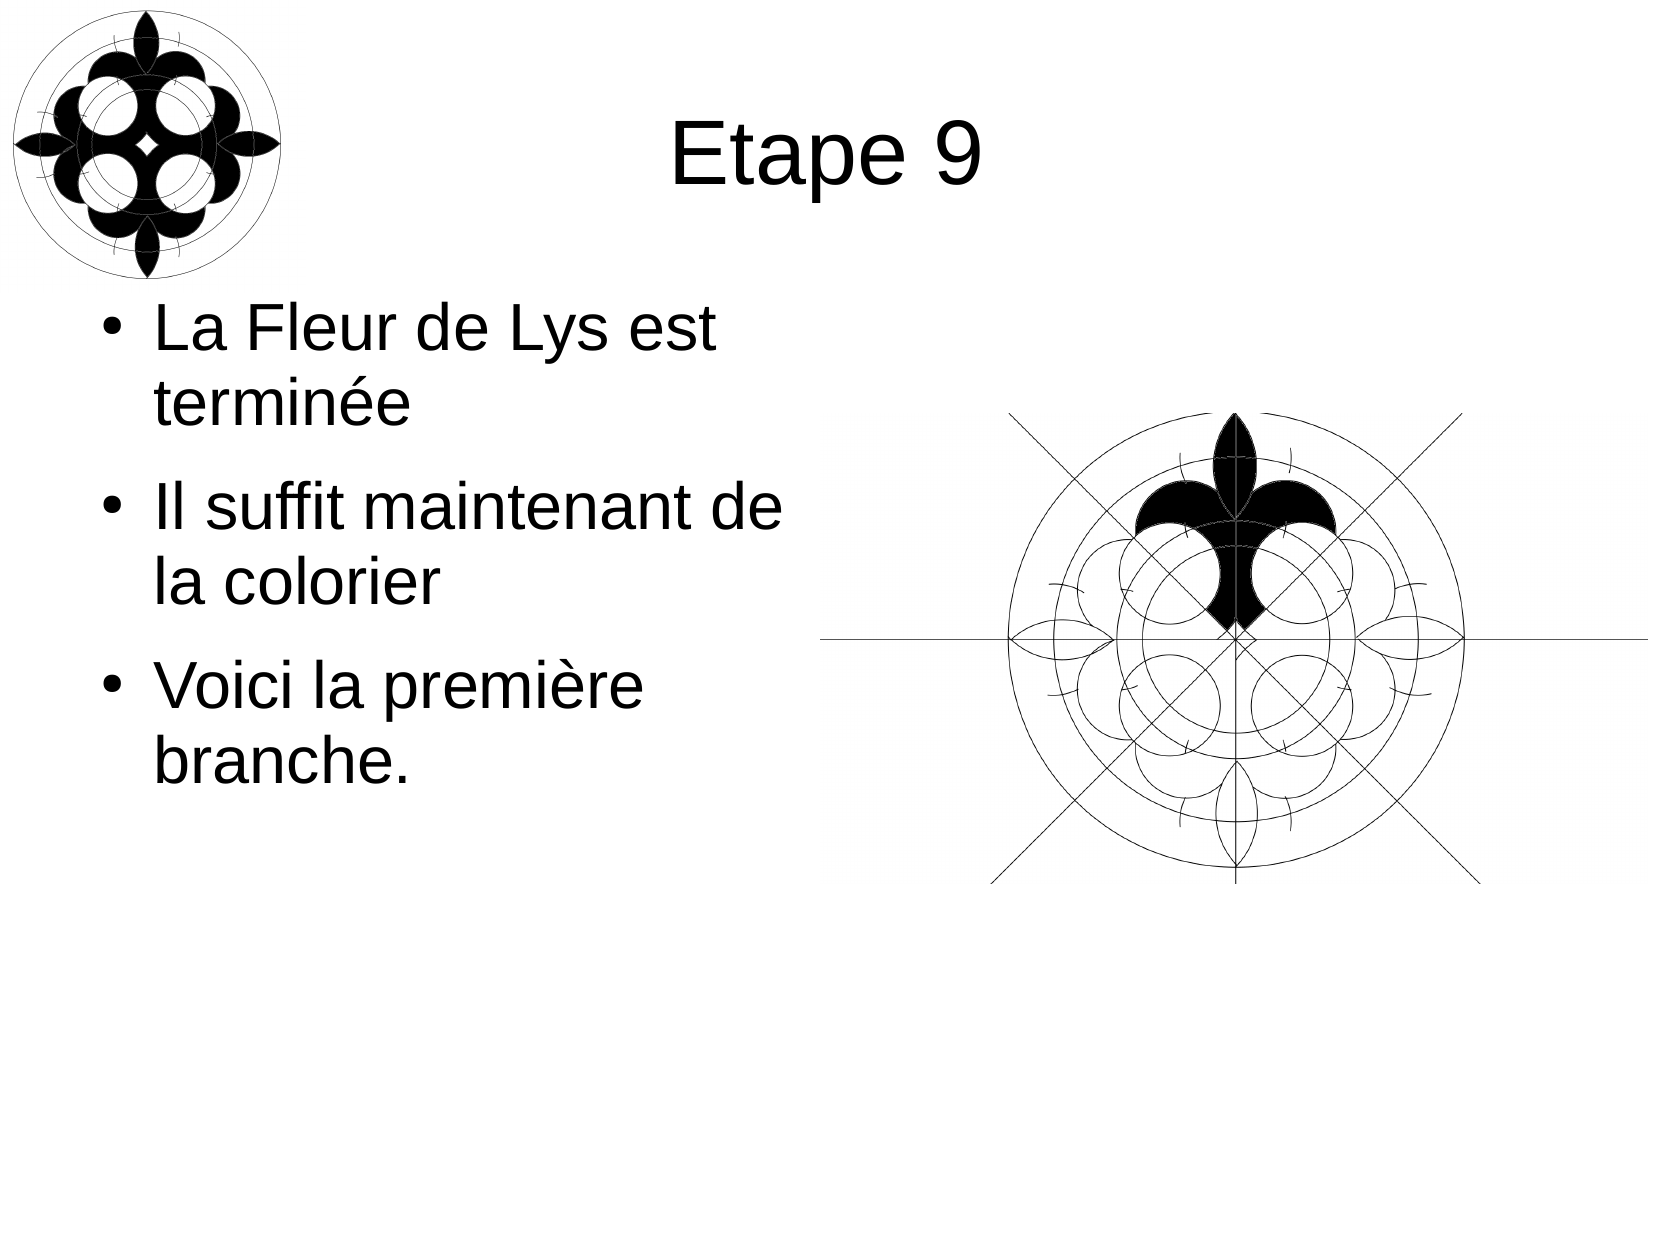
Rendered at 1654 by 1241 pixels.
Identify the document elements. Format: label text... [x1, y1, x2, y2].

list La Fleur de Lys est terminée Il suffit maintenant de la colorier Voici la première branche. [82, 290, 809, 1094]
picture [0, 0, 306, 293]
picture [820, 413, 1648, 885]
title Etape 9 [306, 56, 1571, 250]
